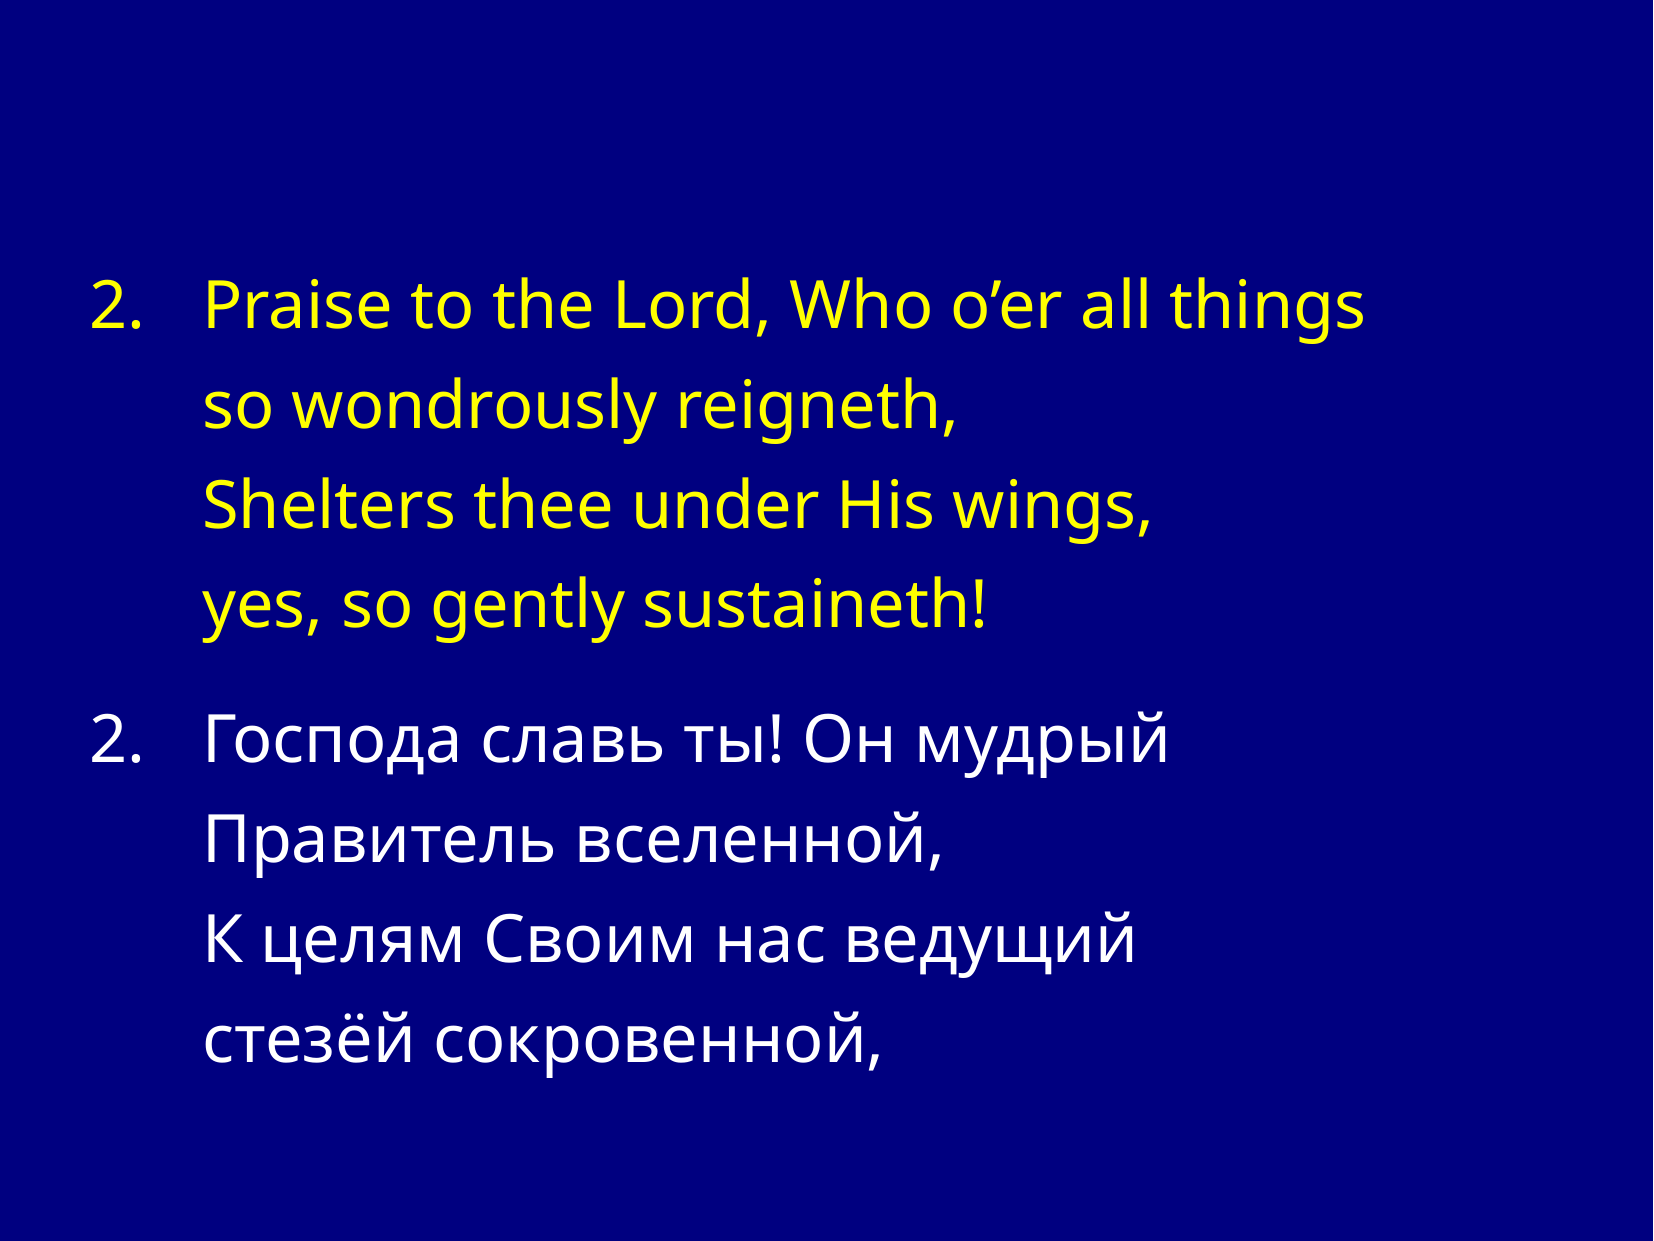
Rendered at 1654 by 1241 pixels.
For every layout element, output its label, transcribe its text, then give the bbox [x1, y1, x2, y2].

text_box 2. Господа славь ты! Он мудрый Правитель вселенной, К целям Своим нас ведущий стезёй сокровенной, [75, 675, 1576, 1163]
text_box 2. Praise to the Lord, Who o’er all things so wondrously reigneth, Shelters thee under His wings, yes, so gently sustaineth! [75, 150, 1576, 638]
